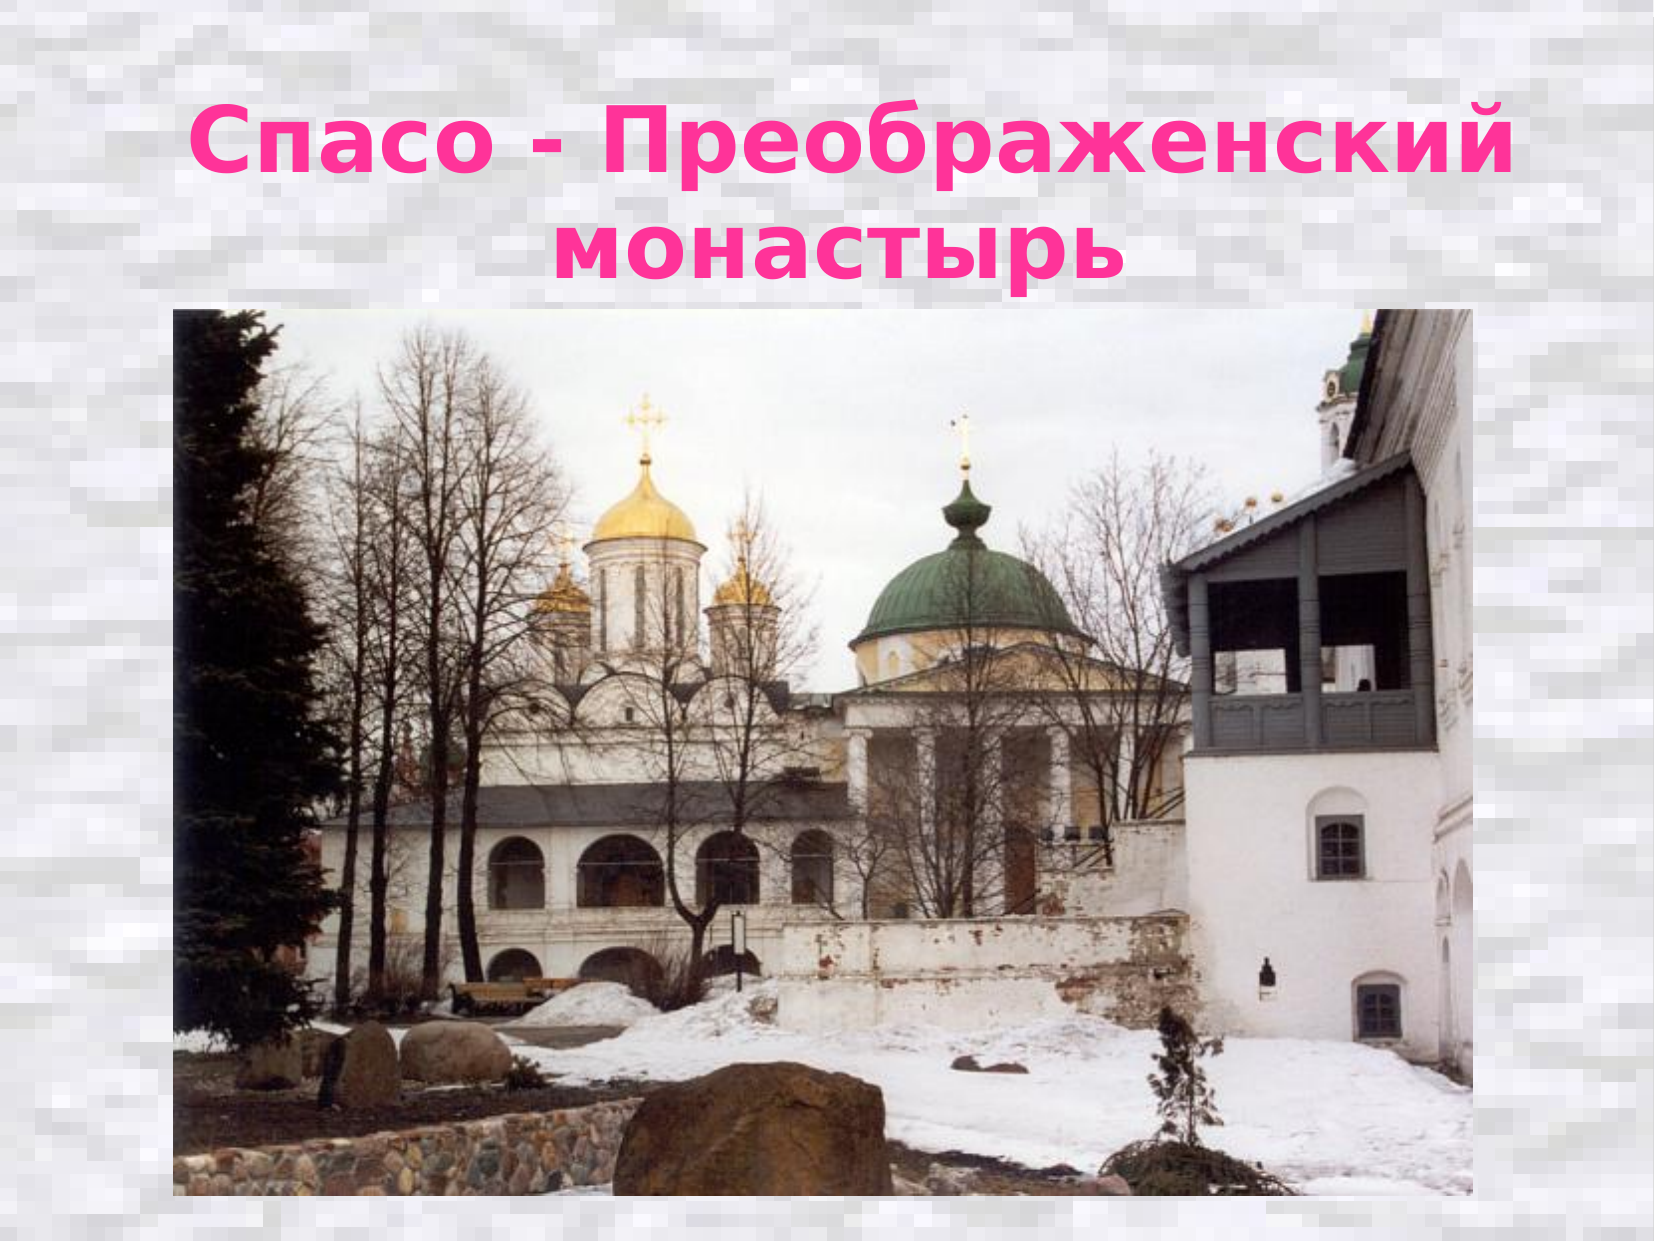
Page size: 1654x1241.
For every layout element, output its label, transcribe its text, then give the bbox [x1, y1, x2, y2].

title Спасо - Преображенский монастырь [112, 79, 1595, 309]
picture [0, 0, 1654, 1241]
